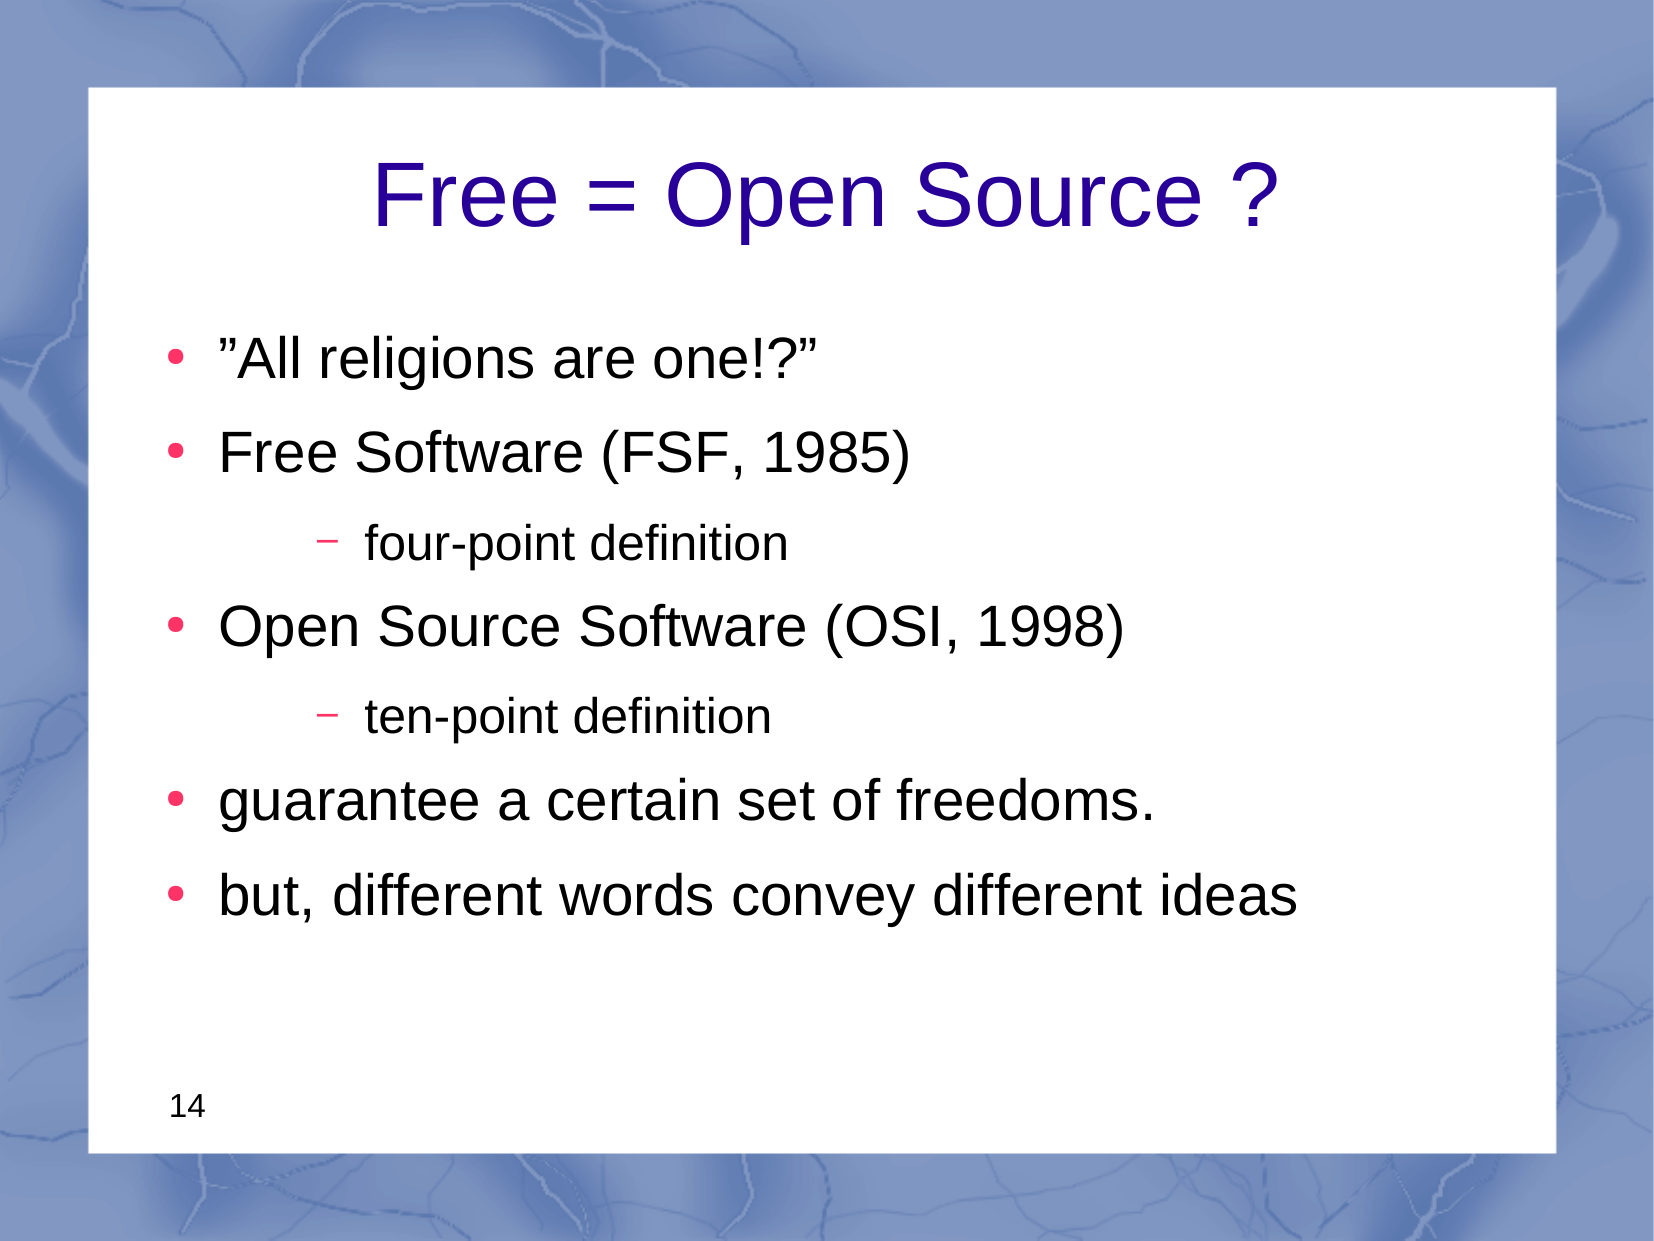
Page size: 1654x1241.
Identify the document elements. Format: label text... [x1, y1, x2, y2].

picture [0, 0, 1654, 1241]
list ”All religions are one!?” Free Software (FSF, 1985) four-point definition Open Source Software (OSI, 1998) ten-point definition guarantee a certain set of freedoms. but, different words convey different ideas [147, 325, 1506, 1045]
title Free = Open Source ? [118, 90, 1536, 298]
